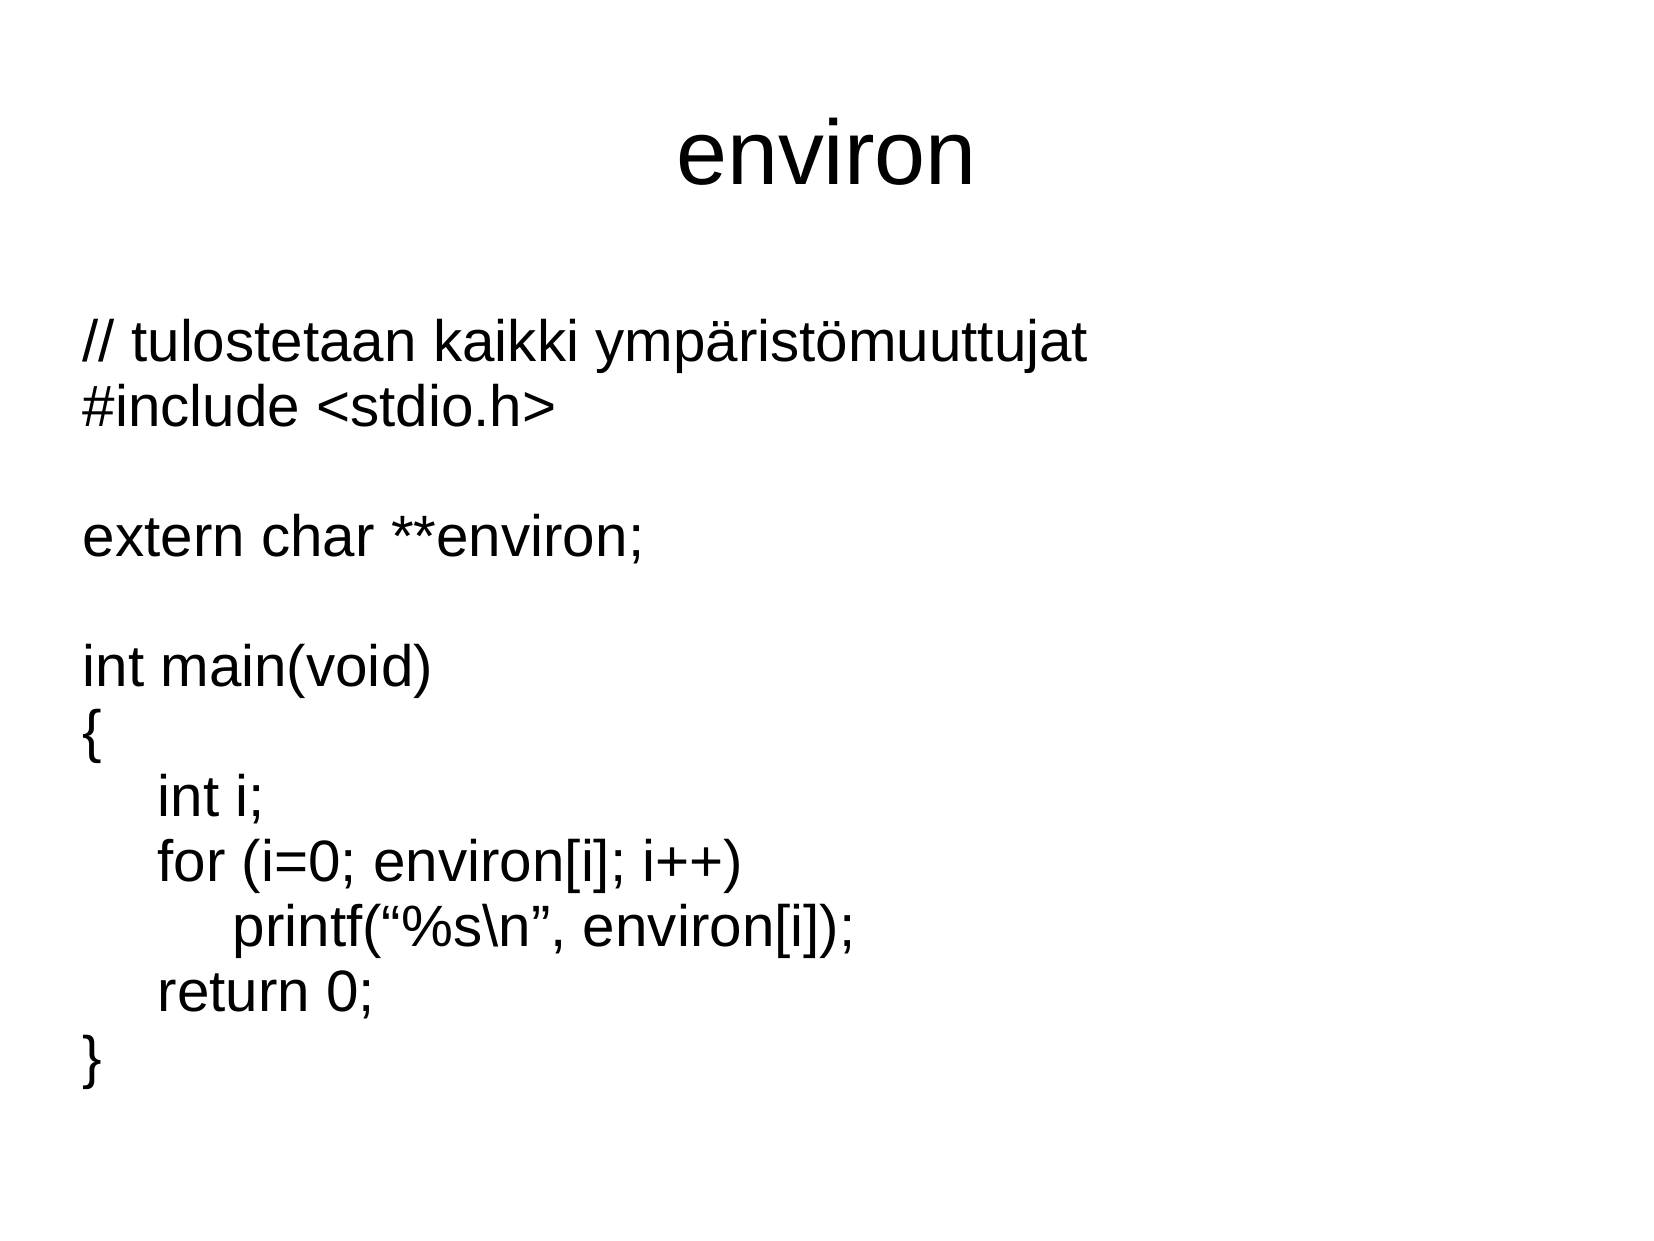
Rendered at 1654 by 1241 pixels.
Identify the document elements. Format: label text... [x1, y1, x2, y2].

title environ [82, 56, 1571, 250]
subtitle // tulostetaan kaikki ympäristömuuttujat #include <stdio.h> extern char **environ; int main(void) { int i; for (i=0; environ[i]; i++) printf(“%s\n”, environ[i]); return 0; } [82, 297, 1571, 1101]
